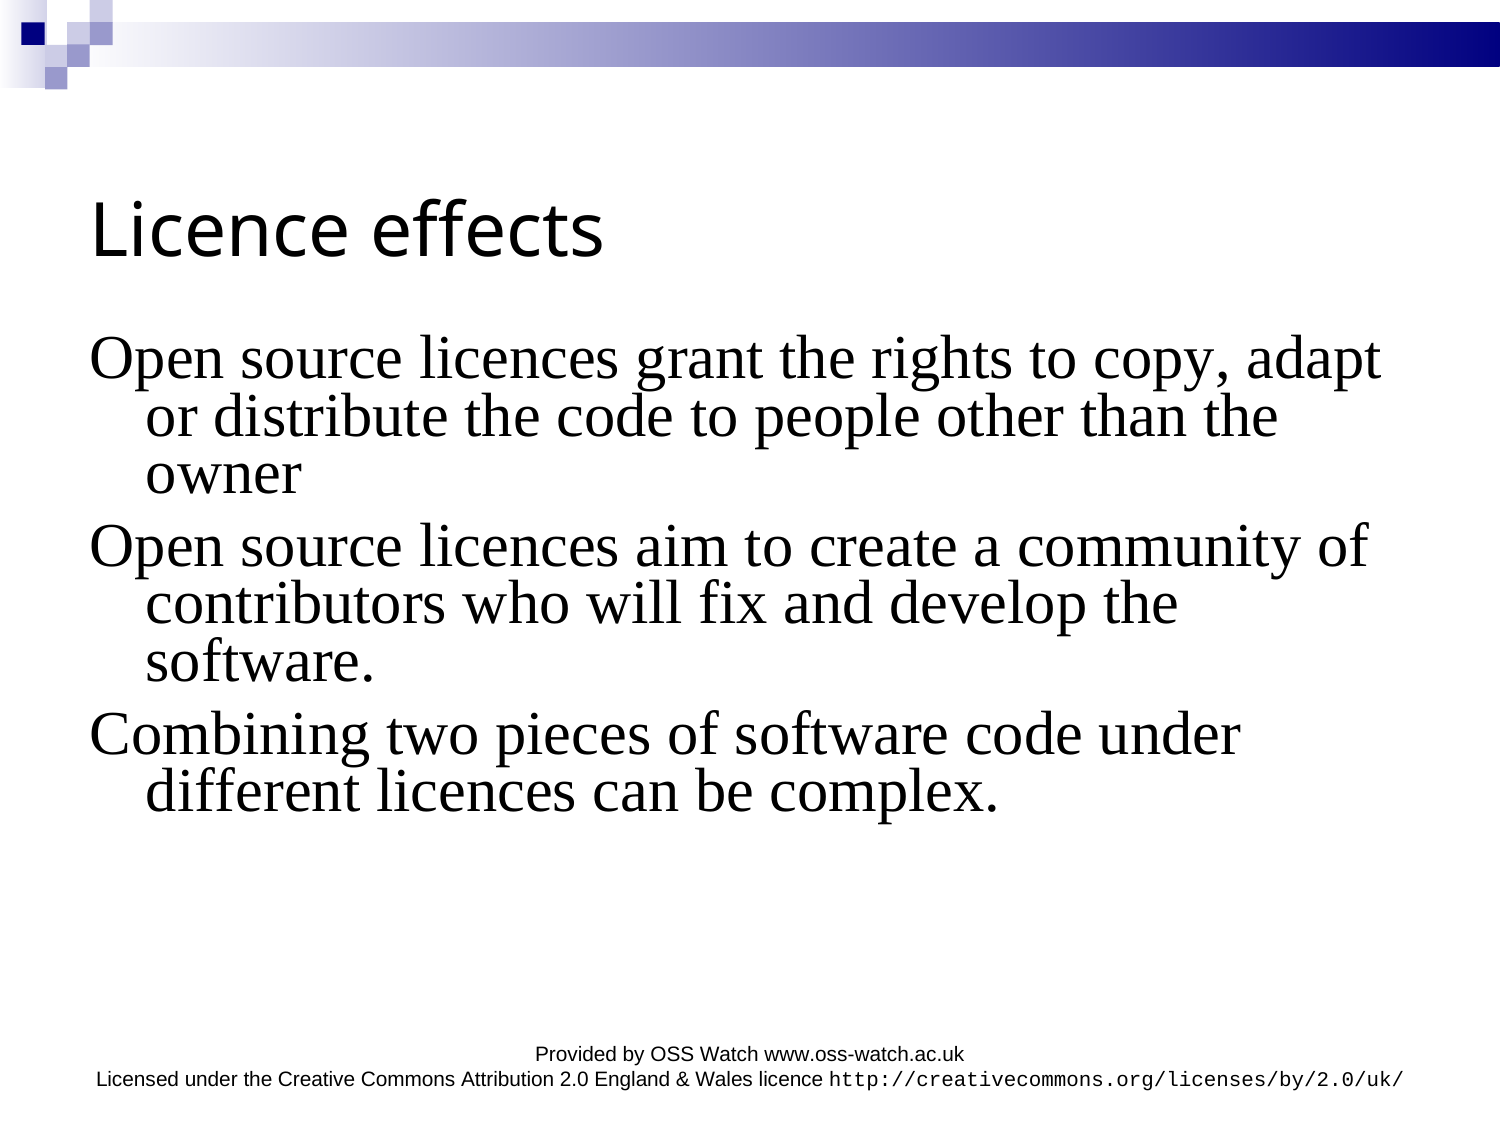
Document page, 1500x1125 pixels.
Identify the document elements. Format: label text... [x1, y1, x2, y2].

list Open source licences grant the rights to copy, adapt or distribute the code to people other than the owner Open source licences aim to create a community of contributors who will fix and develop the software. Combining two pieces of software code under different licences can be complex. [75, 324, 1426, 870]
title Licence effects [75, 148, 1426, 289]
